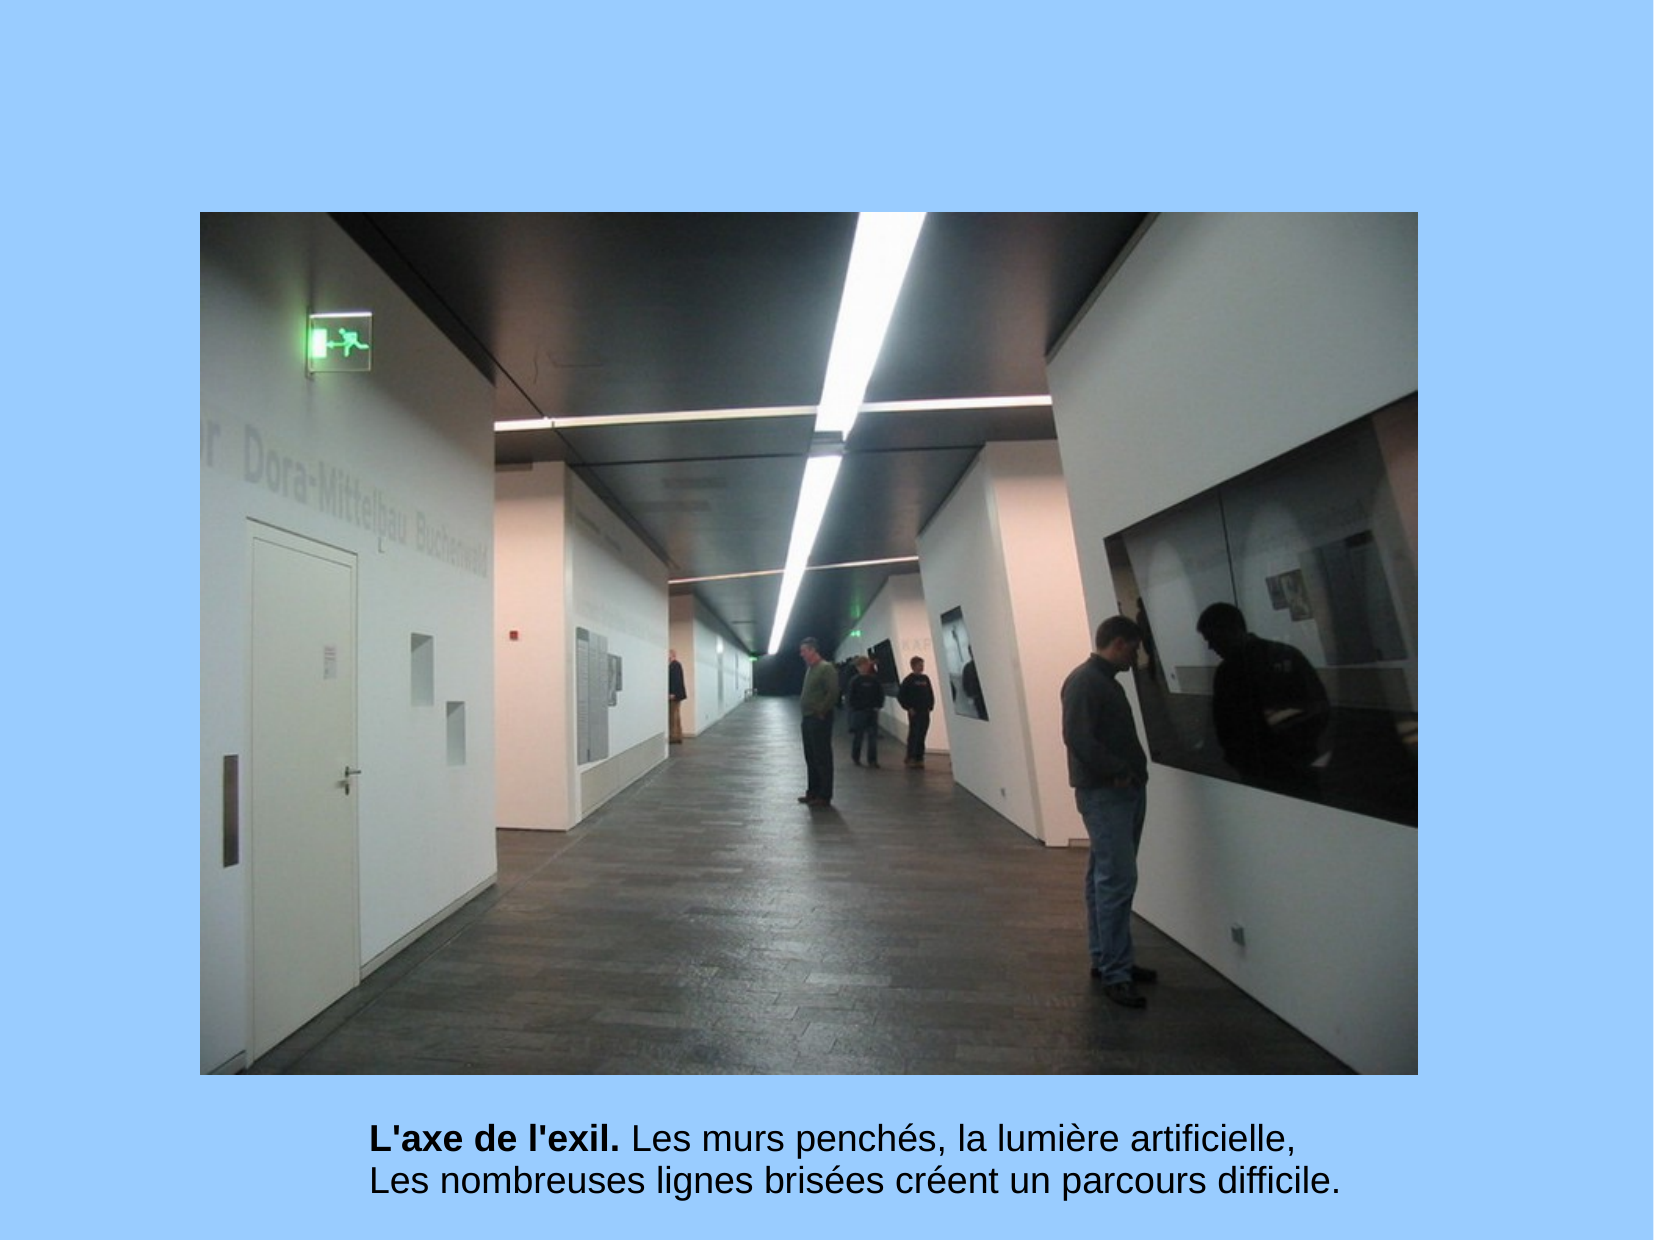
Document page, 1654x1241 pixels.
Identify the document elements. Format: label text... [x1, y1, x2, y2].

text_box L'axe de l'exil. Les murs penchés, la lumière artificielle, Les nombreuses lignes brisées créent un parcours difficile. [354, 1110, 1357, 1211]
picture [200, 212, 1418, 1075]
